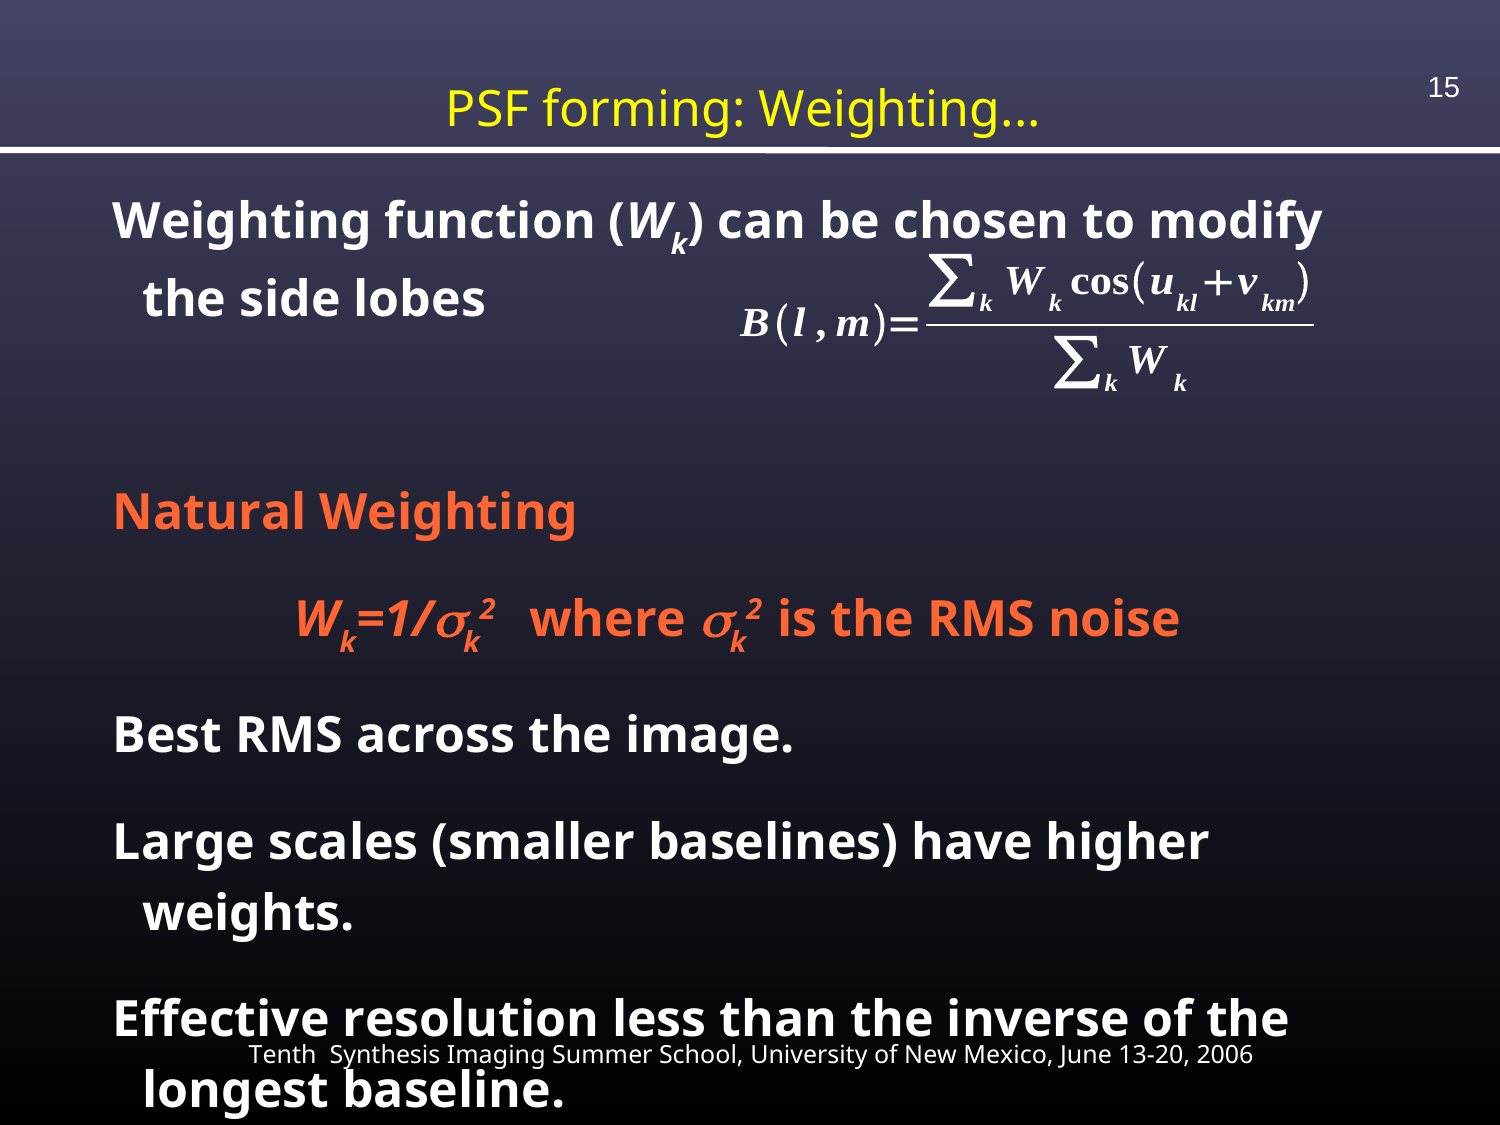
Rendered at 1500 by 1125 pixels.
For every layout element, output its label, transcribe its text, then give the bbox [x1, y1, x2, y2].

chart [726, 247, 1326, 401]
title PSF forming: Weighting... [112, 62, 1375, 151]
subtitle Weighting function (Wk) can be chosen to modify the side lobes Natural Weighting Wk=1/sk2 where sk2 is the RMS noise Best RMS across the image. Large scales (smaller baselines) have higher weights. Effective resolution less than the inverse of the longest baseline. [112, 184, 1388, 1026]
